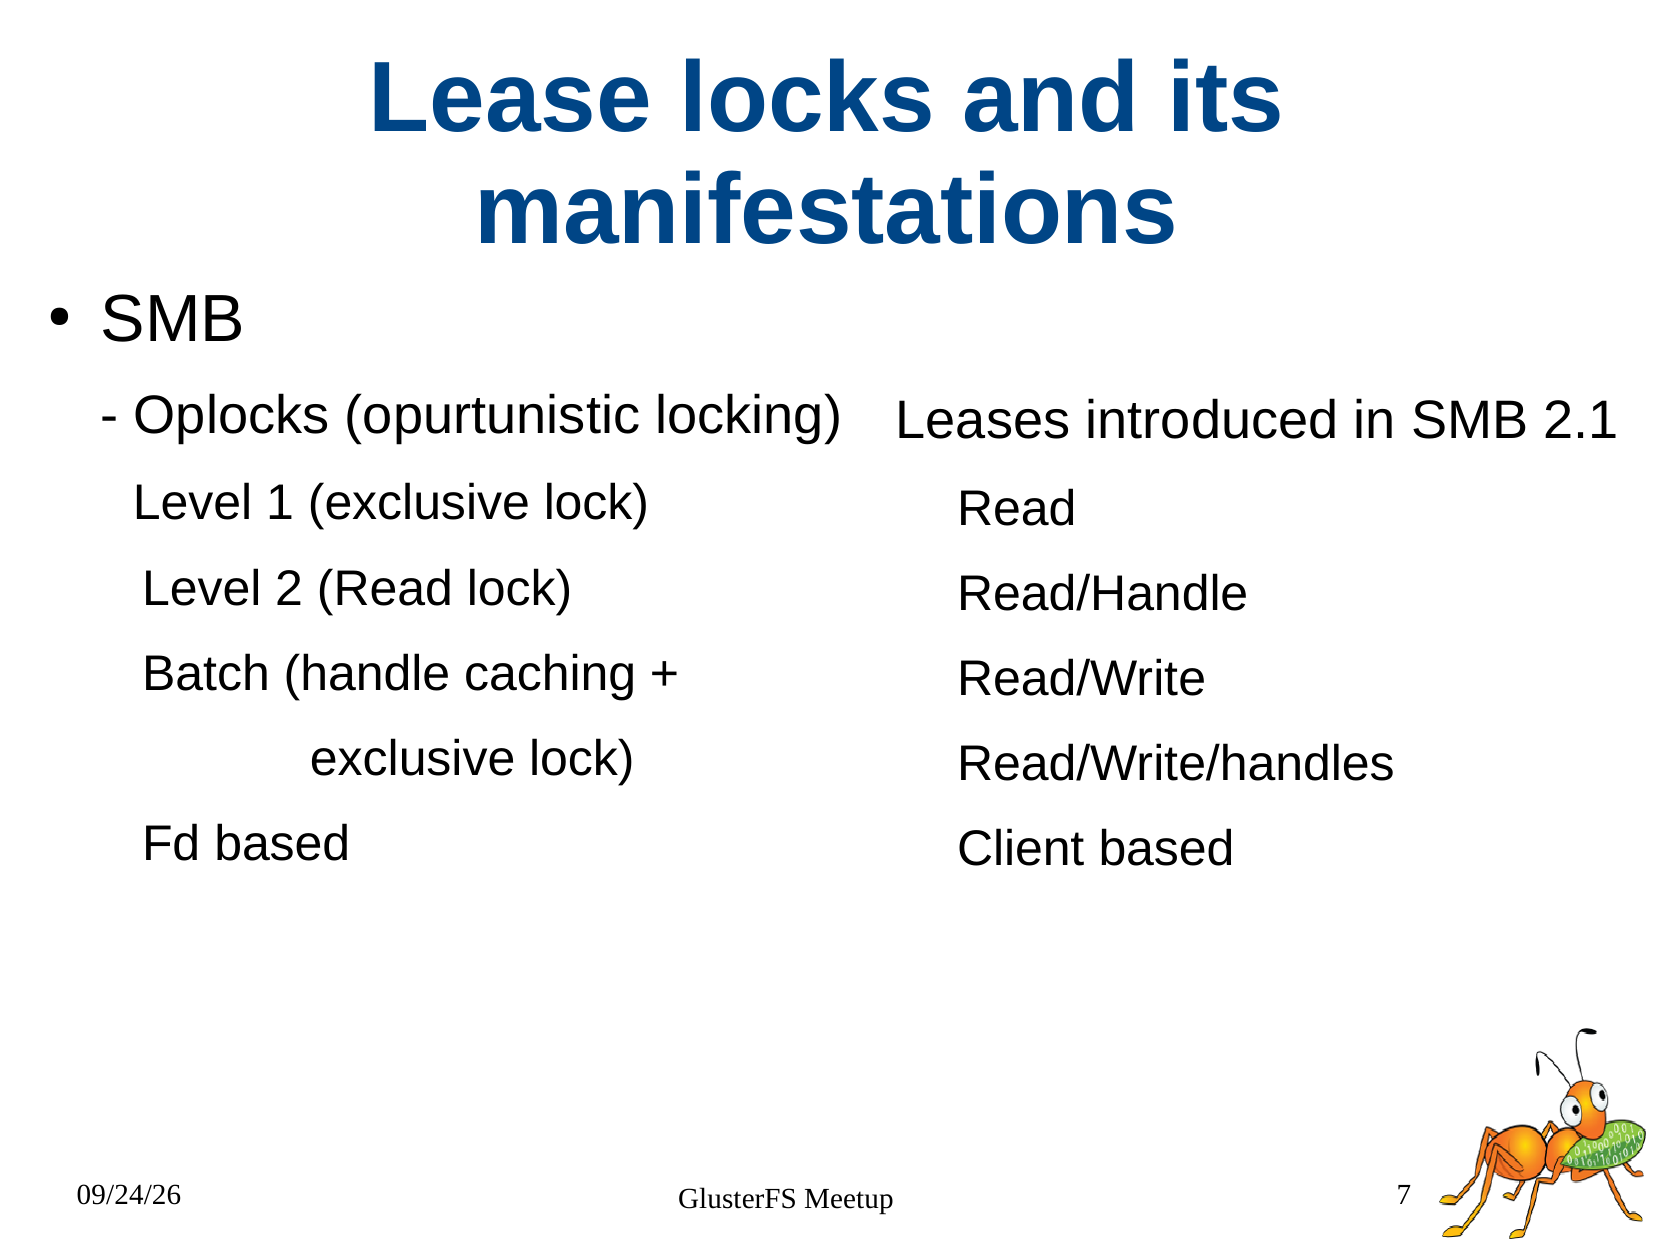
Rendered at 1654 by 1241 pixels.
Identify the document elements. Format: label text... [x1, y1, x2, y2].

title Lease locks and its manifestations [82, 41, 1571, 265]
list Leases introduced in SMB 2.1 Read Read/Handle Read/Write Read/Write/handles Client based [845, 390, 1621, 1010]
list SMB - Oplocks (opurtunistic locking) Level 1 (exclusive lock) Level 2 (Read lock) Batch (handle caching + exclusive lock) Fd based [30, 280, 931, 991]
picture [1436, 1027, 1648, 1241]
